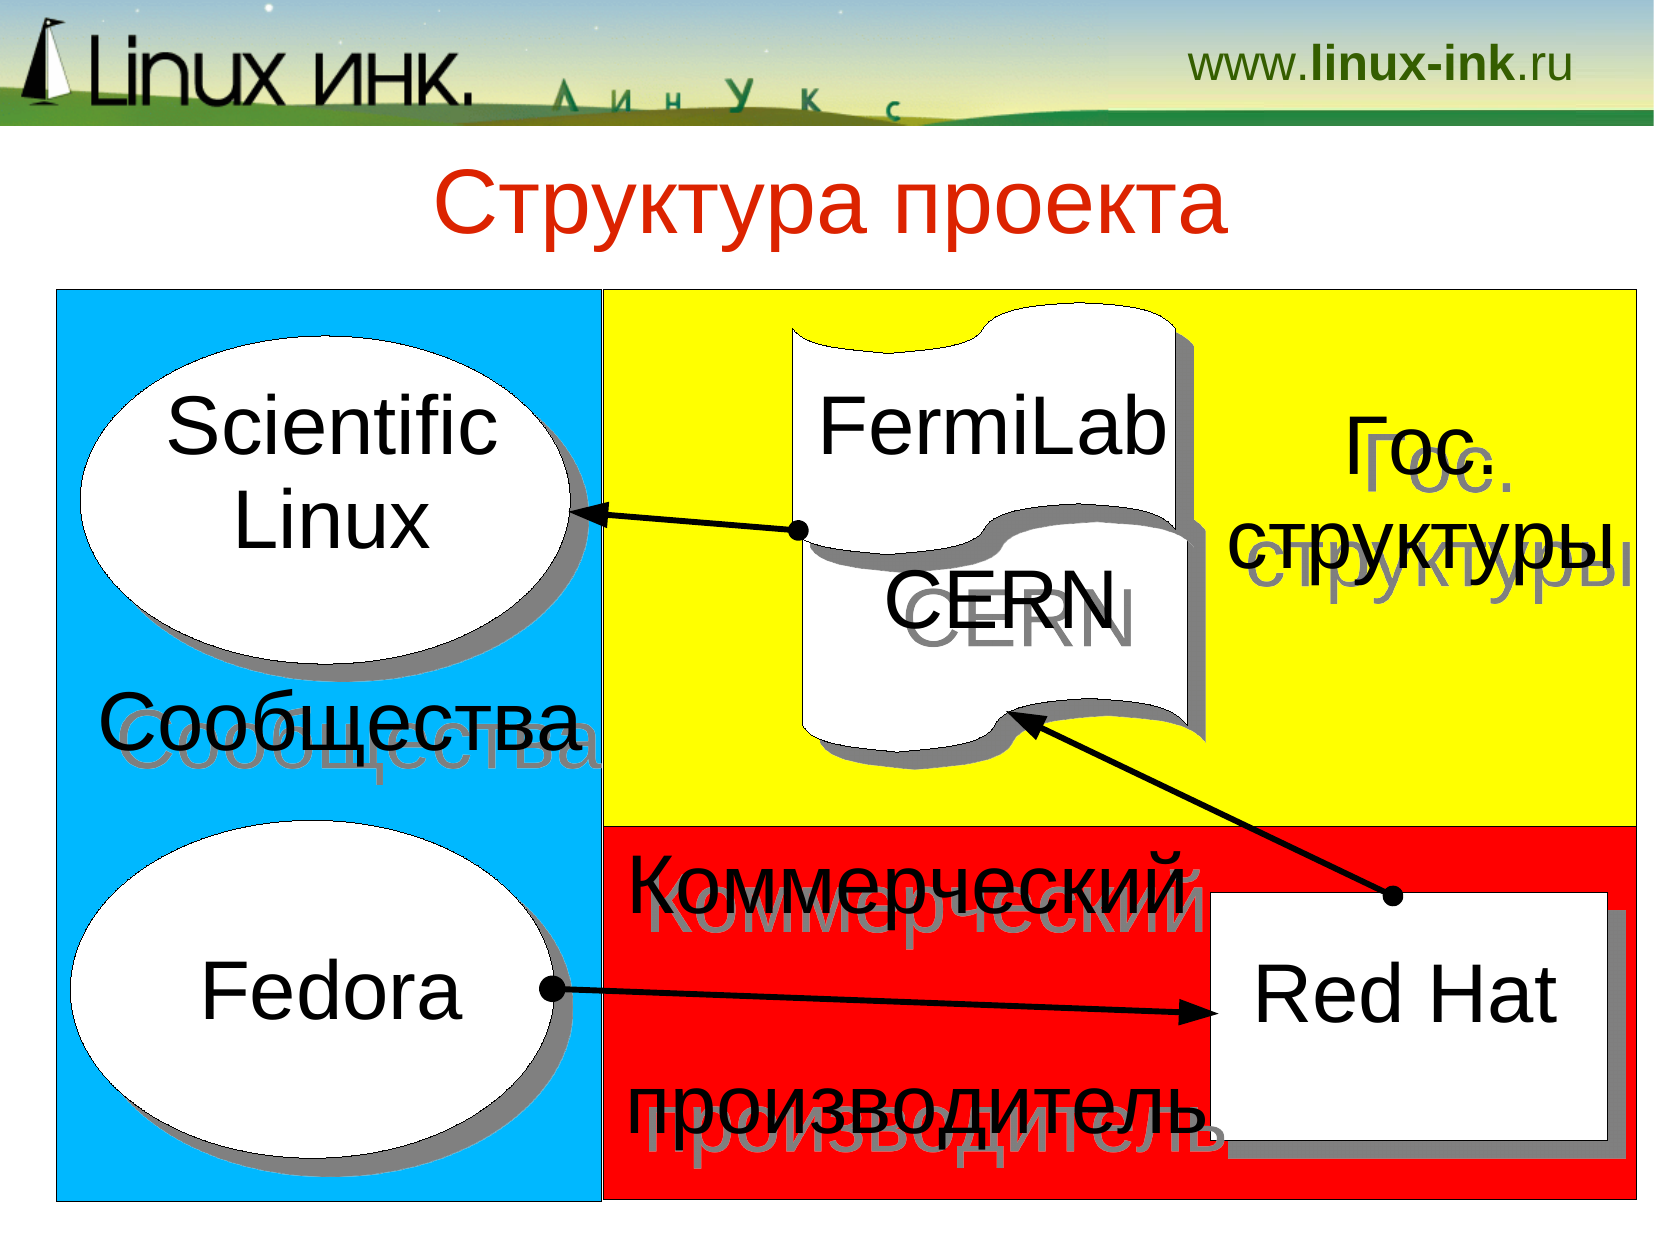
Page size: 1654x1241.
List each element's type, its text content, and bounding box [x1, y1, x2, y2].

picture [0, 0, 1654, 126]
text_box Гос. структуры [1226, 398, 1631, 647]
text_box [603, 289, 1637, 1200]
text_box производитель [625, 1057, 1223, 1181]
text_box [576, 729, 588, 741]
text_box [575, 747, 588, 763]
text_box [56, 289, 602, 1202]
text_box Коммерческий [626, 837, 1195, 962]
text_box Scientific Linux [156, 378, 508, 627]
text_box Fedora [199, 942, 473, 1067]
text_box Red Hat [1252, 946, 1586, 1071]
text_box Сообщества [97, 673, 575, 798]
text_box FermiLab [817, 378, 1170, 503]
text_box CERN [883, 552, 1143, 676]
title Структура проекта [274, 127, 1370, 278]
